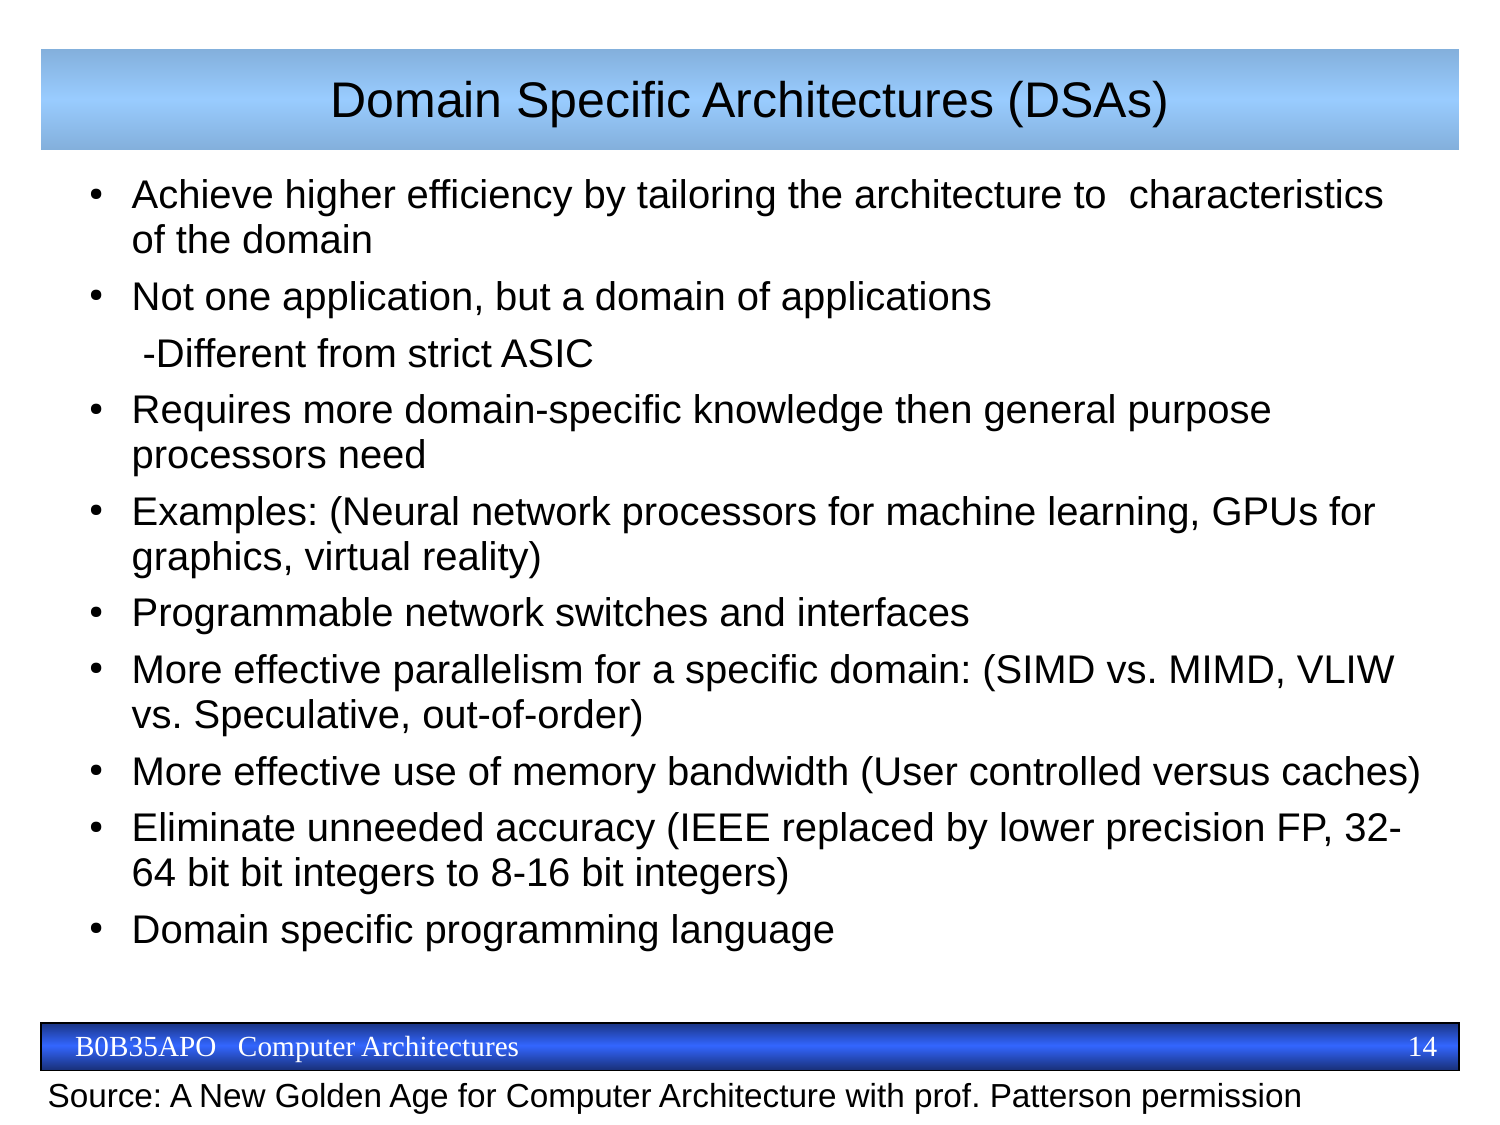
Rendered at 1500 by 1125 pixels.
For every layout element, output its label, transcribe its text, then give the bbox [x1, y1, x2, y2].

title Domain Specific Architectures (DSAs) [41, 49, 1459, 150]
list Achieve higher efficiency by tailoring the architecture to characteristics of the domain Not one application, but a domain of applications -Different from strict ASIC Requires more domain-specific knowledge then general purpose processors need Examples: (Neural network processors for machine learning, GPUs for graphics, virtual reality) Programmable network switches and interfaces More effective parallelism for a specific domain: (SIMD vs. MIMD, VLIW vs. Speculative, out-of-order) More effective use of memory bandwidth (User controlled versus caches) Eliminate unneeded accuracy (IEEE replaced by lower precision FP, 32-64 bit bit integers to 8-16 bit integers) Domain specific programming language [75, 172, 1426, 988]
text_box Source: A New Golden Age for Computer Architecture with prof. Patterson permission [32, 1069, 1446, 1125]
